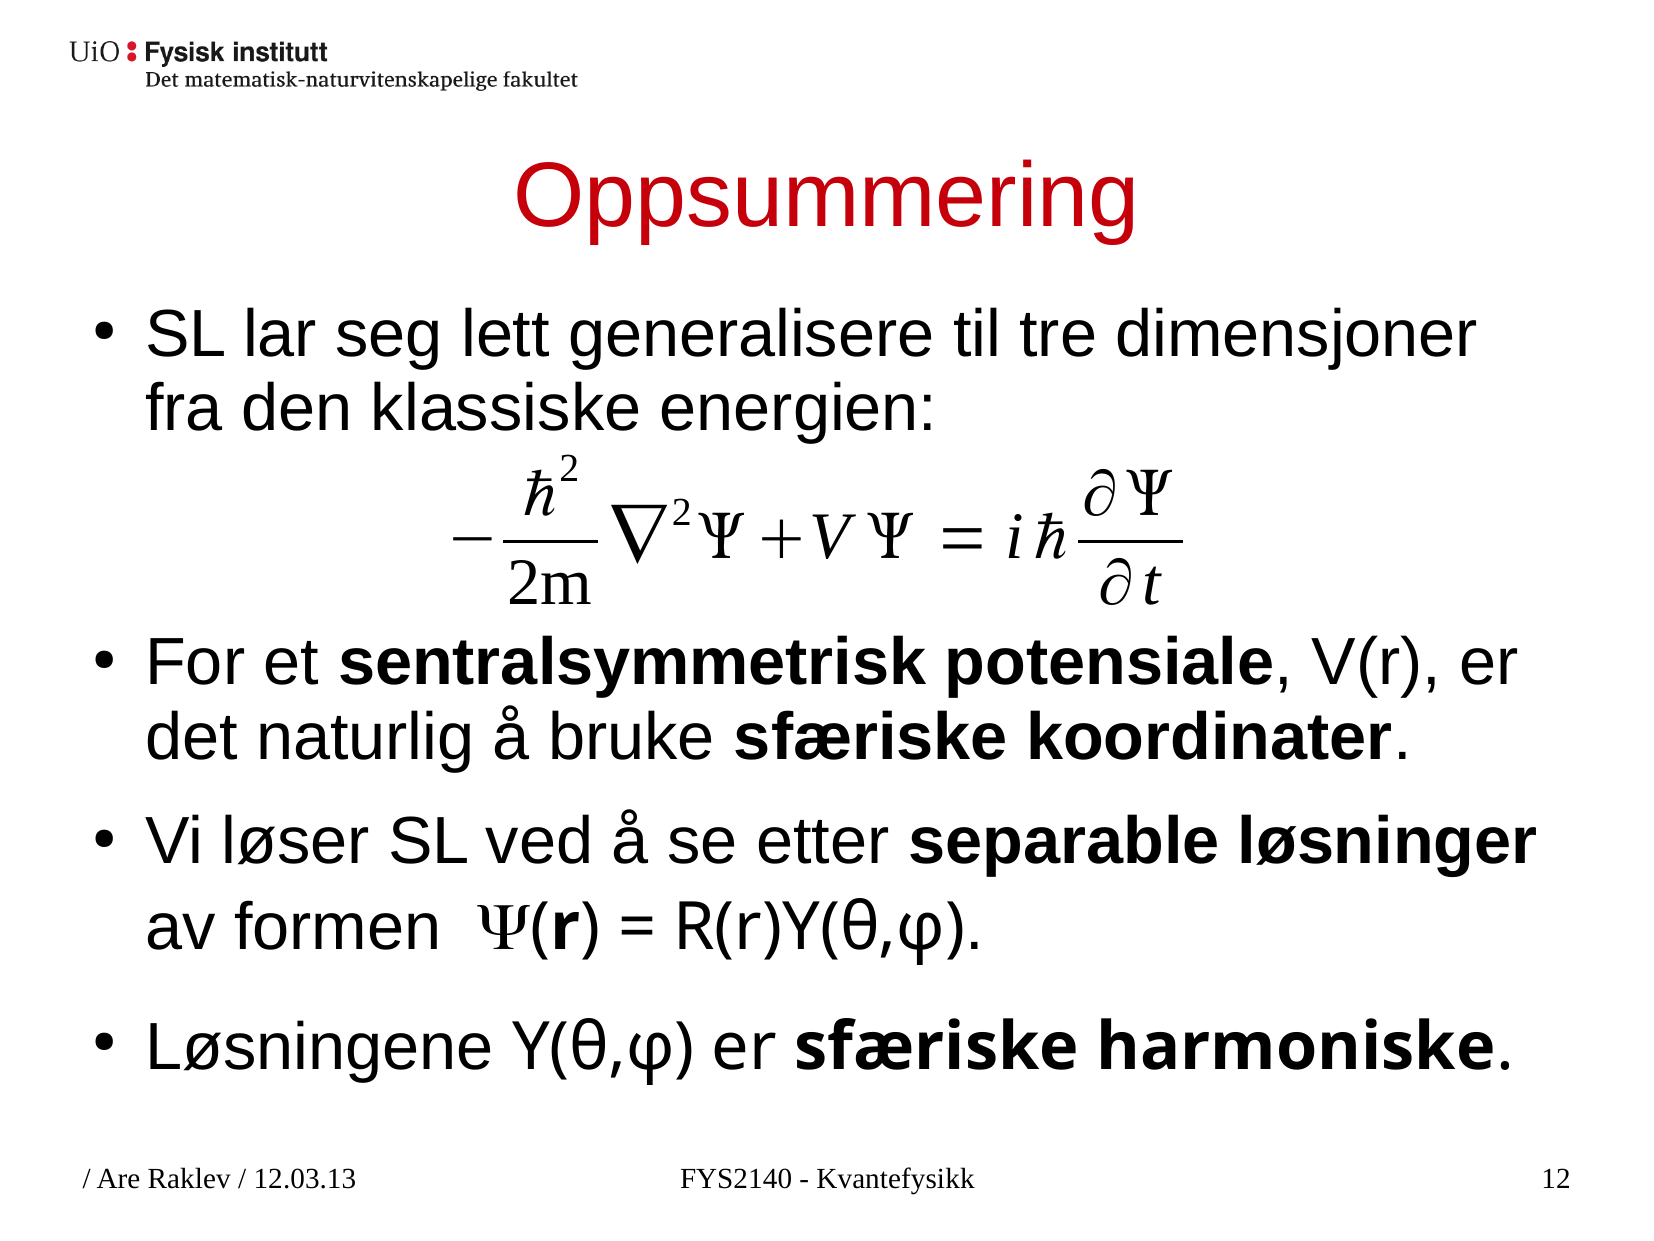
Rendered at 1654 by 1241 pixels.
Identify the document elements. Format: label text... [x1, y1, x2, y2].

list SL lar seg lett generalisere til tre dimensjoner fra den klassiske energien: For et sentralsymmetrisk potensiale, V(r), er det naturlig å bruke sfæriske koordinater. Vi løser SL ved å se etter separable løsninger av formen Ψ(r) = R(r)Y(θ,φ). Løsningene Y(θ,φ) er sfæriske harmoniske. [74, 295, 1567, 1100]
title Oppsummering [82, 90, 1571, 298]
chart [440, 446, 1193, 619]
picture [68, 37, 581, 93]
